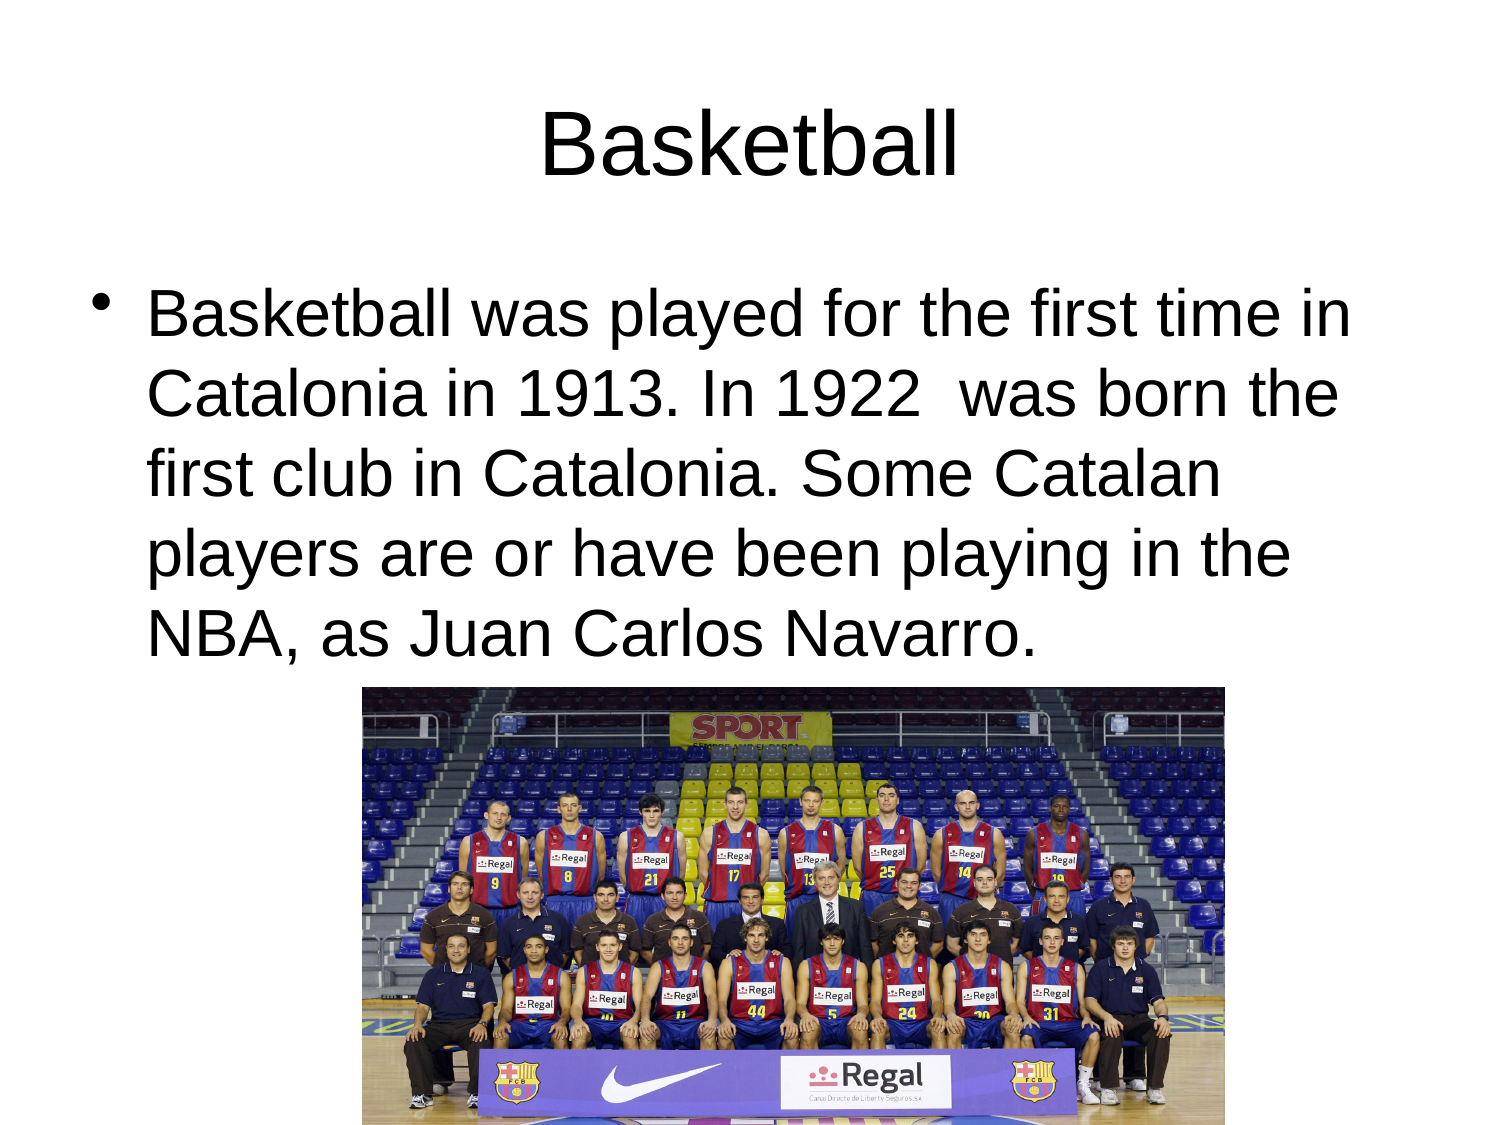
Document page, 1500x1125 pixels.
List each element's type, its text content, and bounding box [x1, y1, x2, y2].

list Basketball was played for the first time in Catalonia in 1913. In 1922 was born the first club in Catalonia. Some Catalan players are or have been playing in the NBA, as Juan Carlos Navarro. [75, 262, 1425, 1005]
title Basketball [75, 45, 1425, 233]
picture [362, 687, 1225, 1125]
